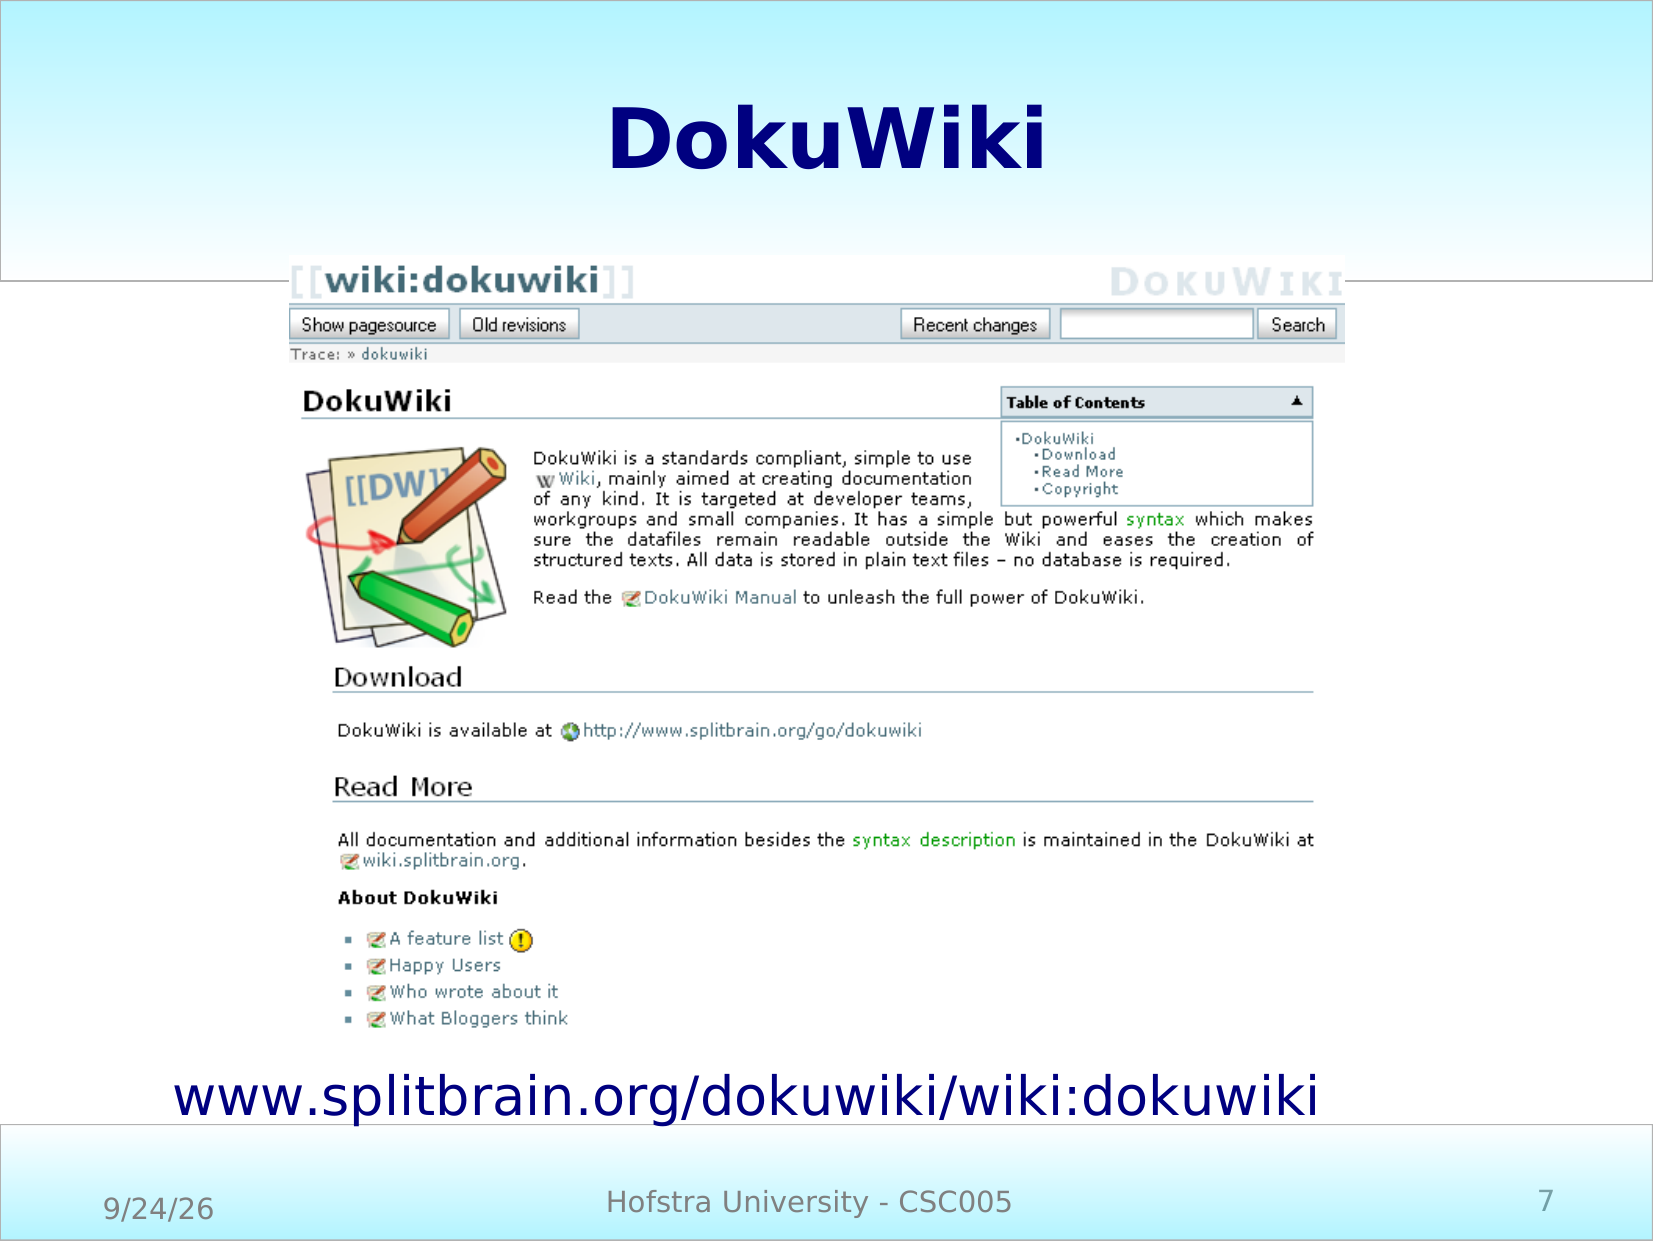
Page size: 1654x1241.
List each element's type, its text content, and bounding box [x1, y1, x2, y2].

title DokuWiki [78, 84, 1576, 195]
text_box www.splitbrain.org/dokuwiki/wiki:dokuwiki [157, 1057, 1338, 1136]
picture [289, 255, 1345, 1031]
